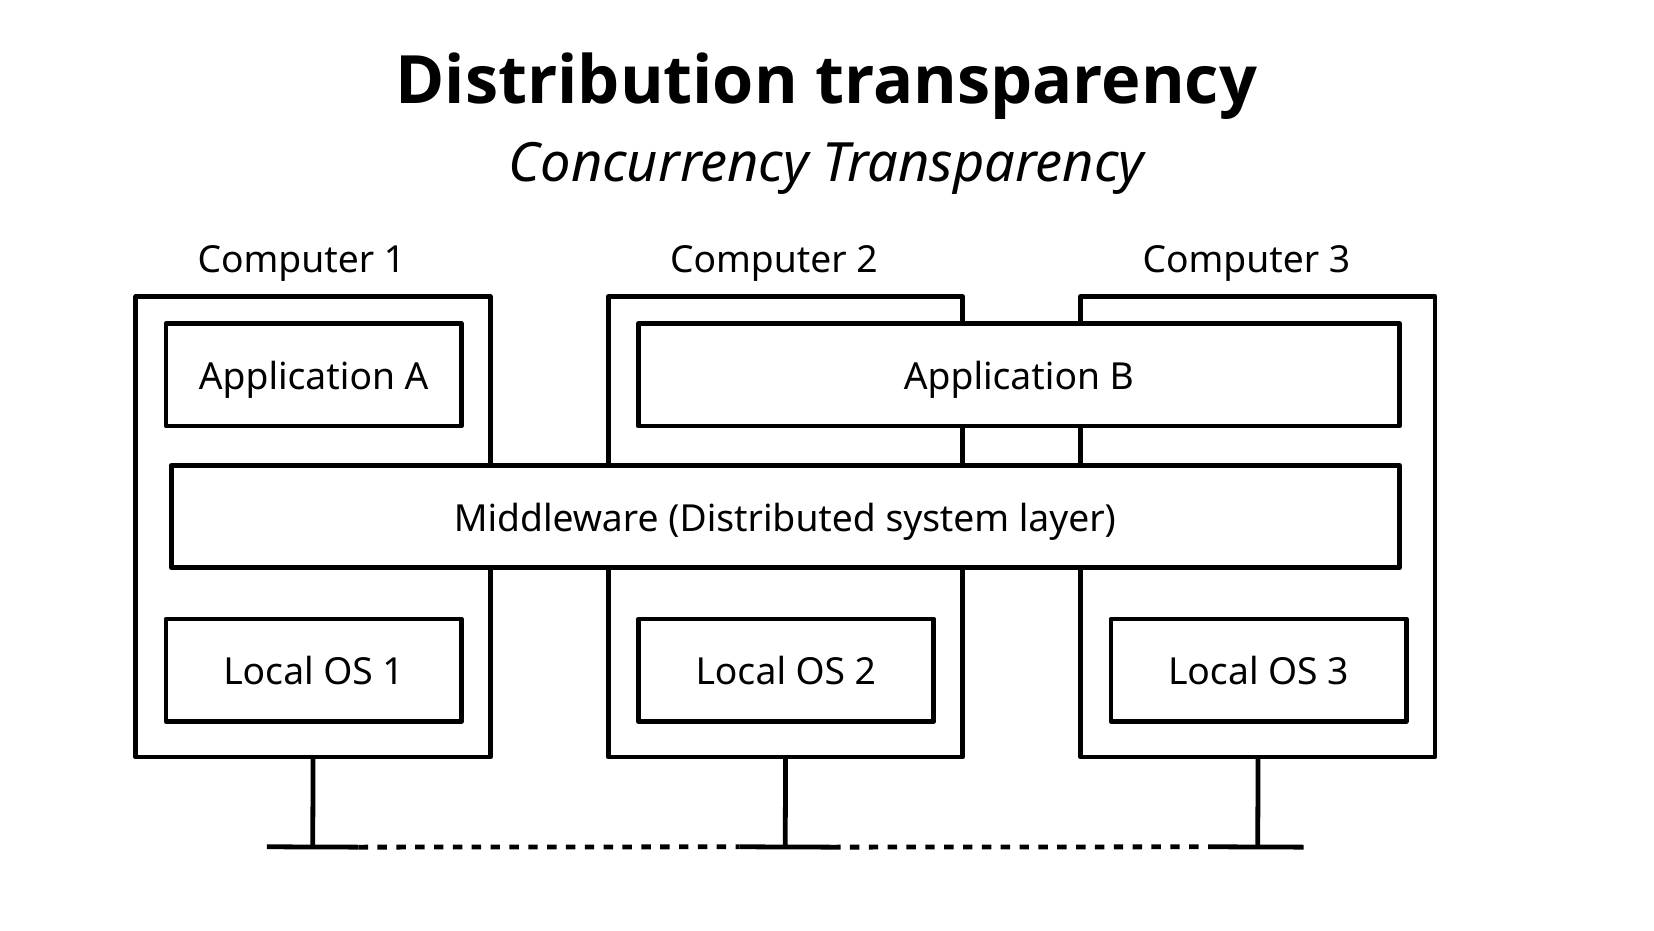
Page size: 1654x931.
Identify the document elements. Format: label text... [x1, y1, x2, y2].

text_box Middleware (Distributed system layer) [171, 465, 1400, 568]
text_box Application A [166, 323, 462, 427]
text_box Local OS 2 [638, 619, 934, 722]
title Distribution transparency Concurrency Transparency [82, 36, 1571, 193]
text_box Computer 3 [1127, 225, 1388, 341]
text_box Computer 2 [655, 225, 916, 341]
text_box Application B [638, 323, 1400, 427]
text_box Local OS 1 [166, 619, 462, 722]
text_box Local OS 3 [1110, 619, 1407, 722]
text_box Computer 1 [183, 225, 443, 341]
